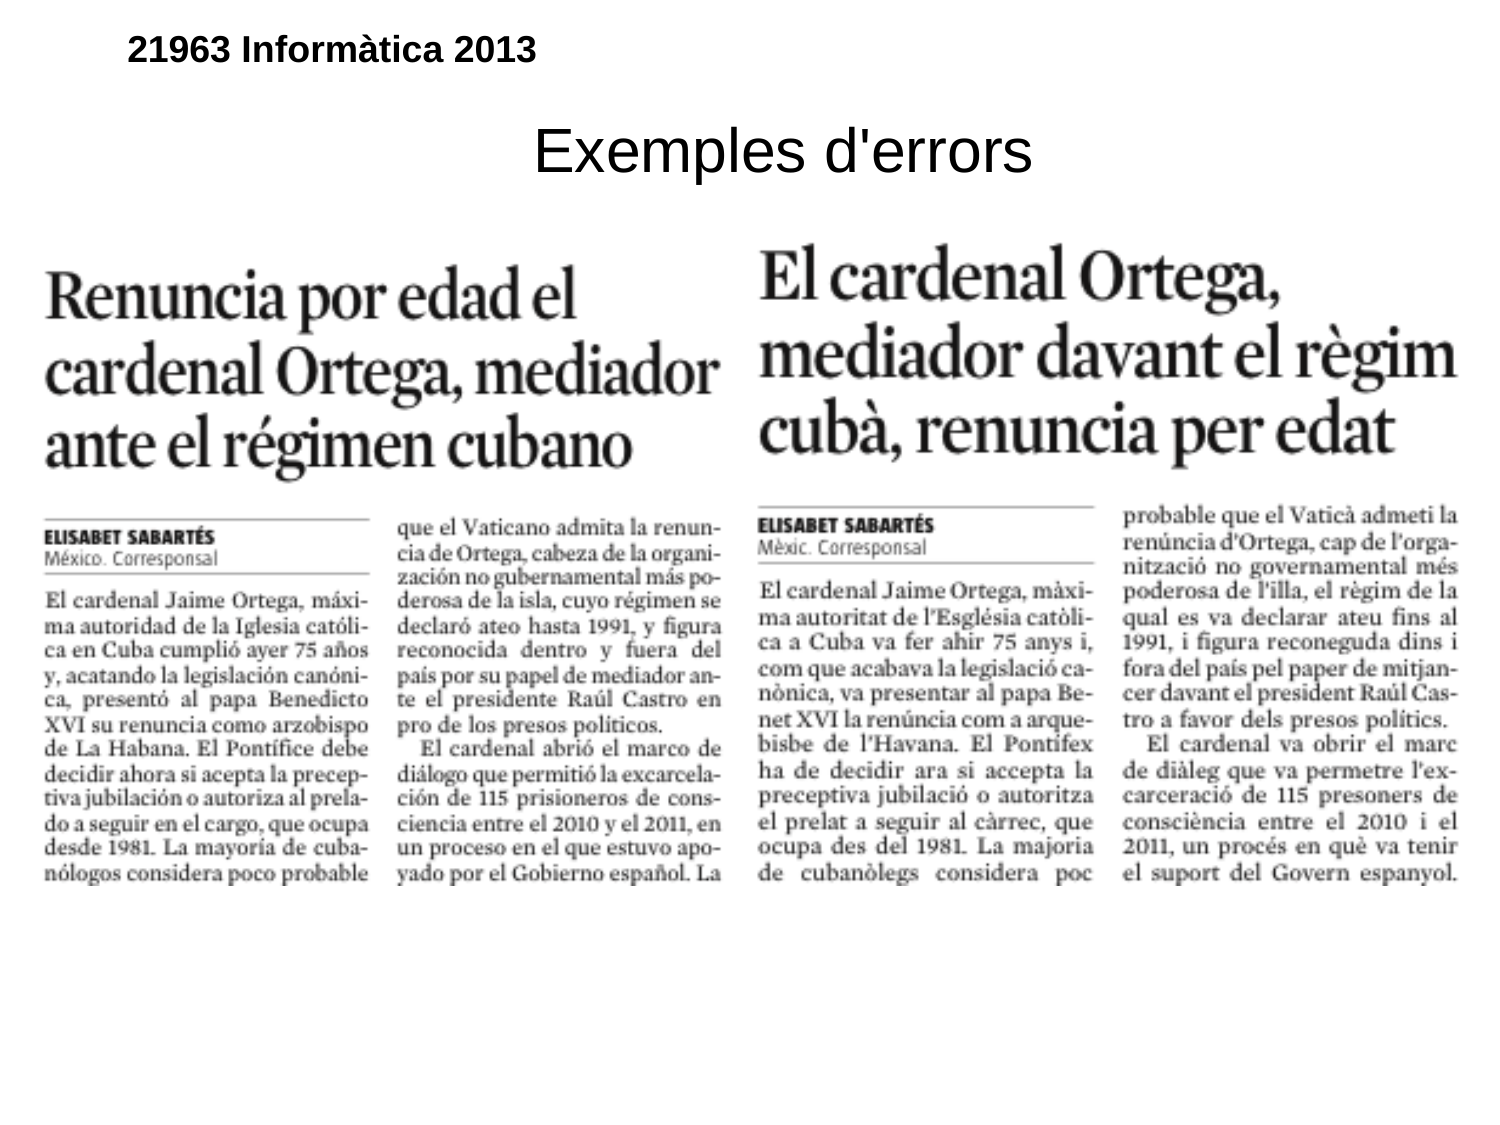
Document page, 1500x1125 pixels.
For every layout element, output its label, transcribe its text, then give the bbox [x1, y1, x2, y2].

text_box 21963 Informàtica 2013 [112, 20, 1388, 85]
picture [20, 227, 1471, 886]
text_box Exemples d'errors [112, 95, 1456, 207]
